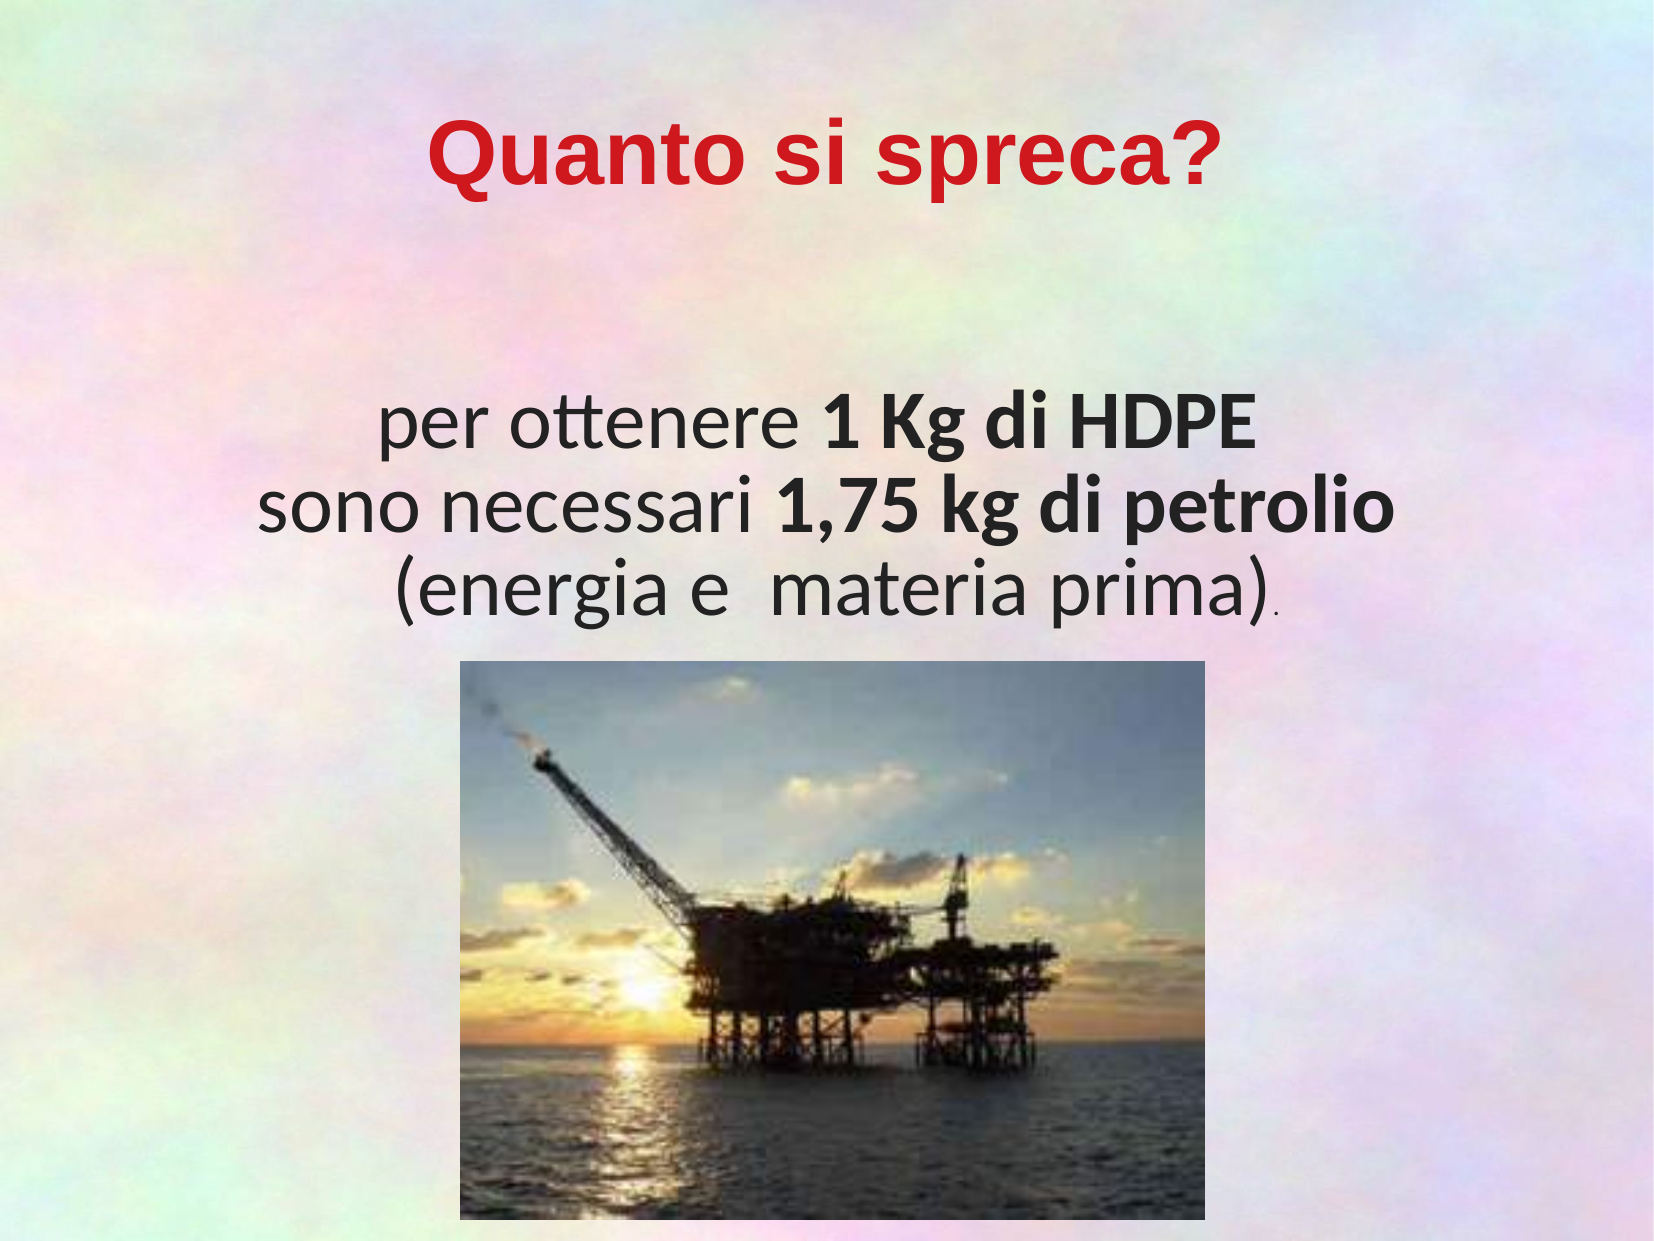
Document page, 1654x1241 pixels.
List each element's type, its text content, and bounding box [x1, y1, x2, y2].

subtitle per ottenere 1 Kg di HDPE sono necessari 1,75 kg di petrolio (energia e materia prima). [82, 290, 1571, 733]
picture [0, 0, 1654, 1241]
title Quanto si spreca? [82, 49, 1571, 257]
